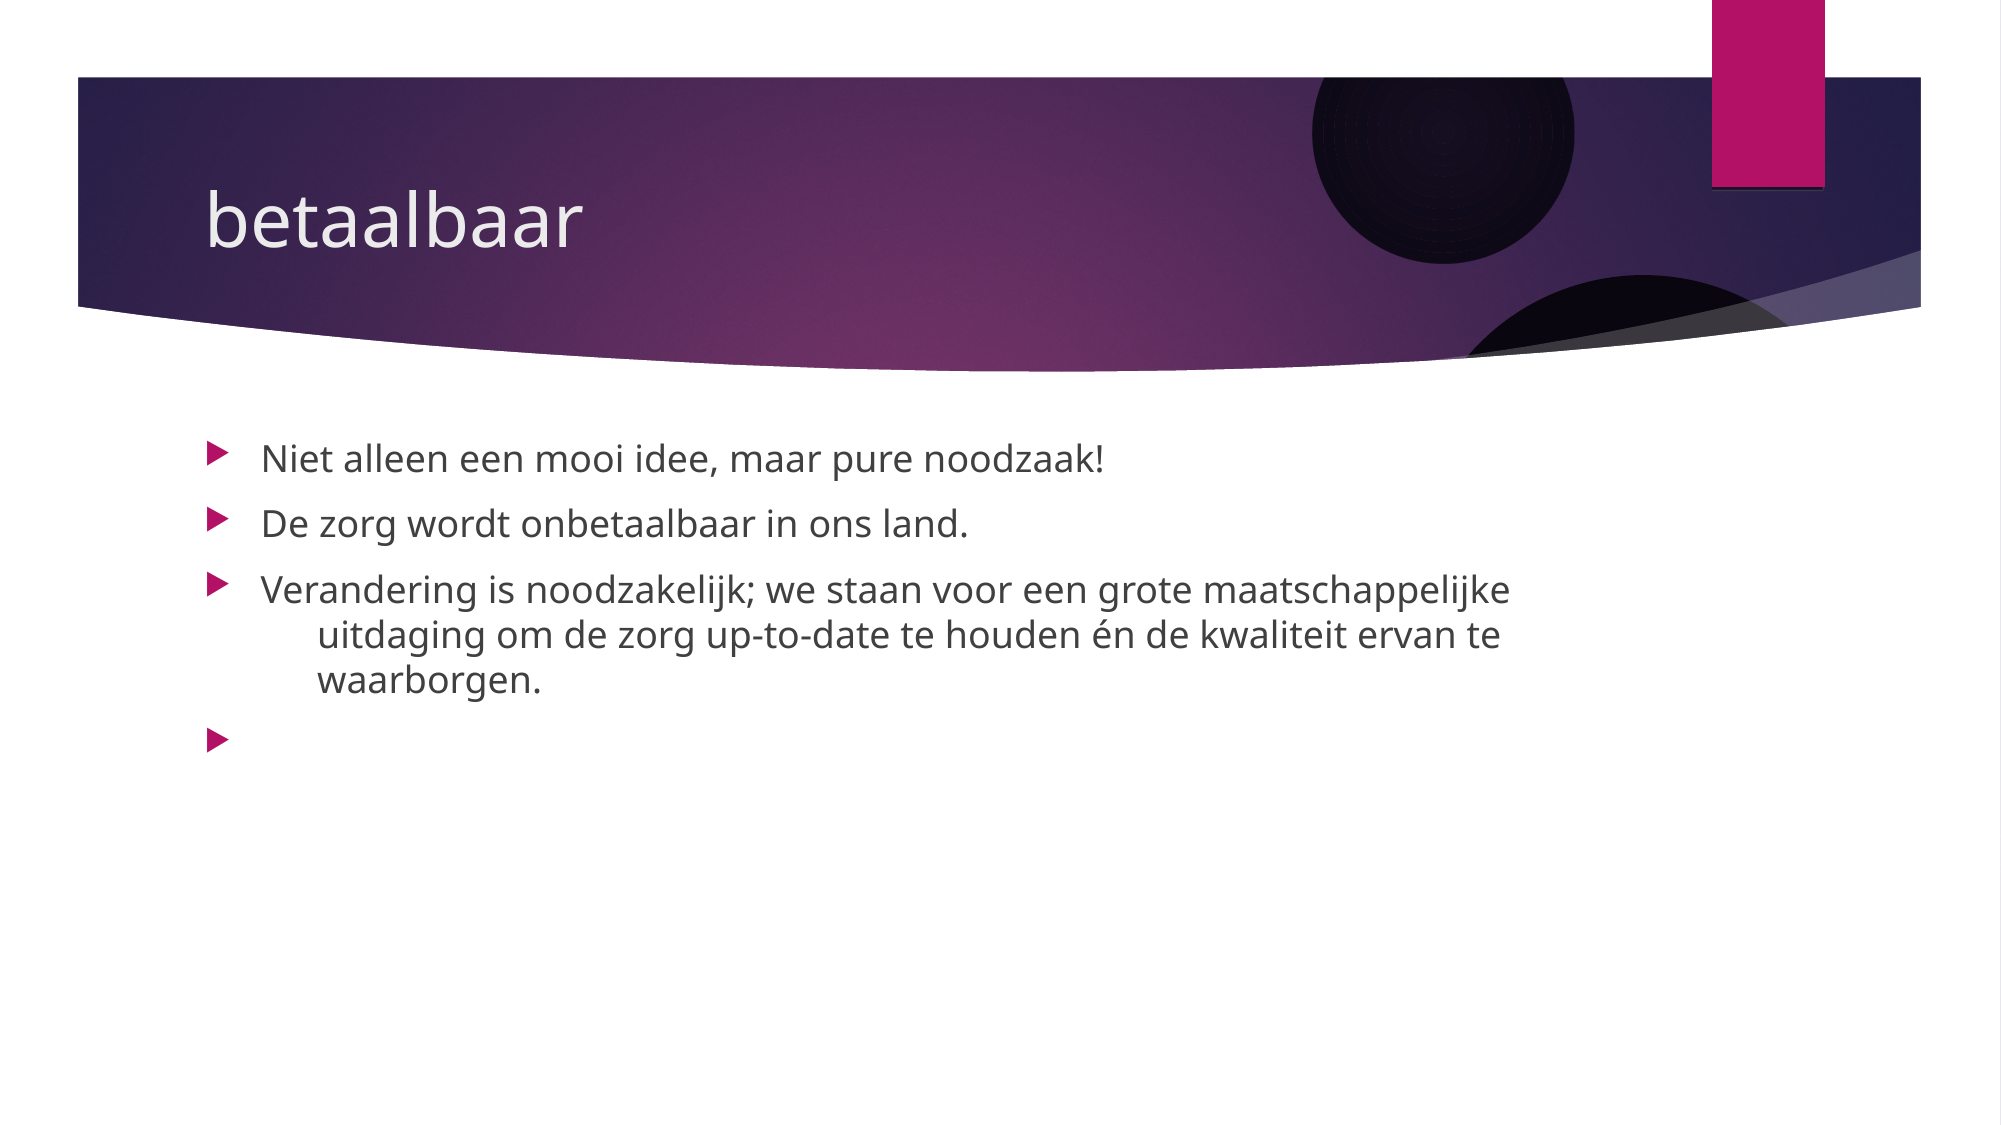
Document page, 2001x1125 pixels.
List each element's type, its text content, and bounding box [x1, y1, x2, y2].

list Niet alleen een mooi idee, maar pure noodzaak! De zorg wordt onbetaalbaar in ons land. Verandering is noodzakelijk; we staan voor een grote maatschappelijke uitdaging om de zorg up-to-date te houden én de kwaliteit ervan te waarborgen. [189, 427, 1638, 988]
title betaalbaar [189, 159, 1627, 276]
